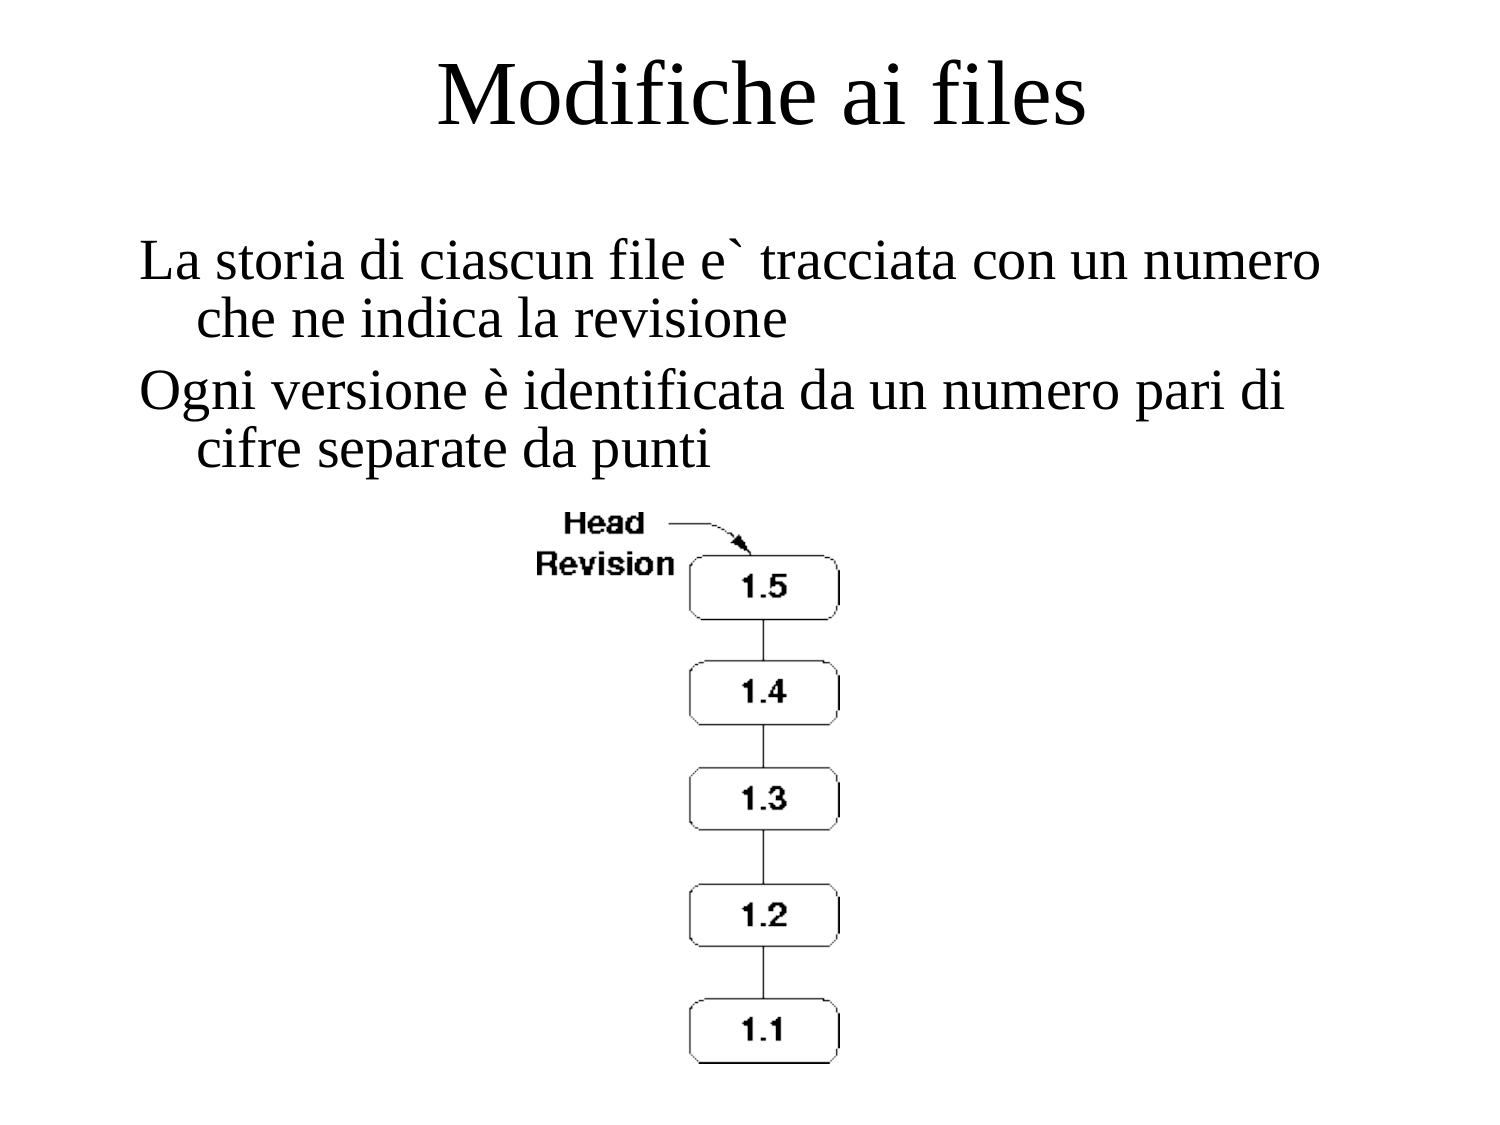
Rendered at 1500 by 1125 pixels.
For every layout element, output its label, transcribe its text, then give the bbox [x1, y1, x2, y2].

title Modifiche ai files [125, 0, 1401, 188]
picture [537, 512, 840, 1064]
list La storia di ciascun file e` tracciata con un numero che ne indica la revisione Ogni versione è identificata da un numero pari di cifre separate da punti [125, 224, 1401, 662]
